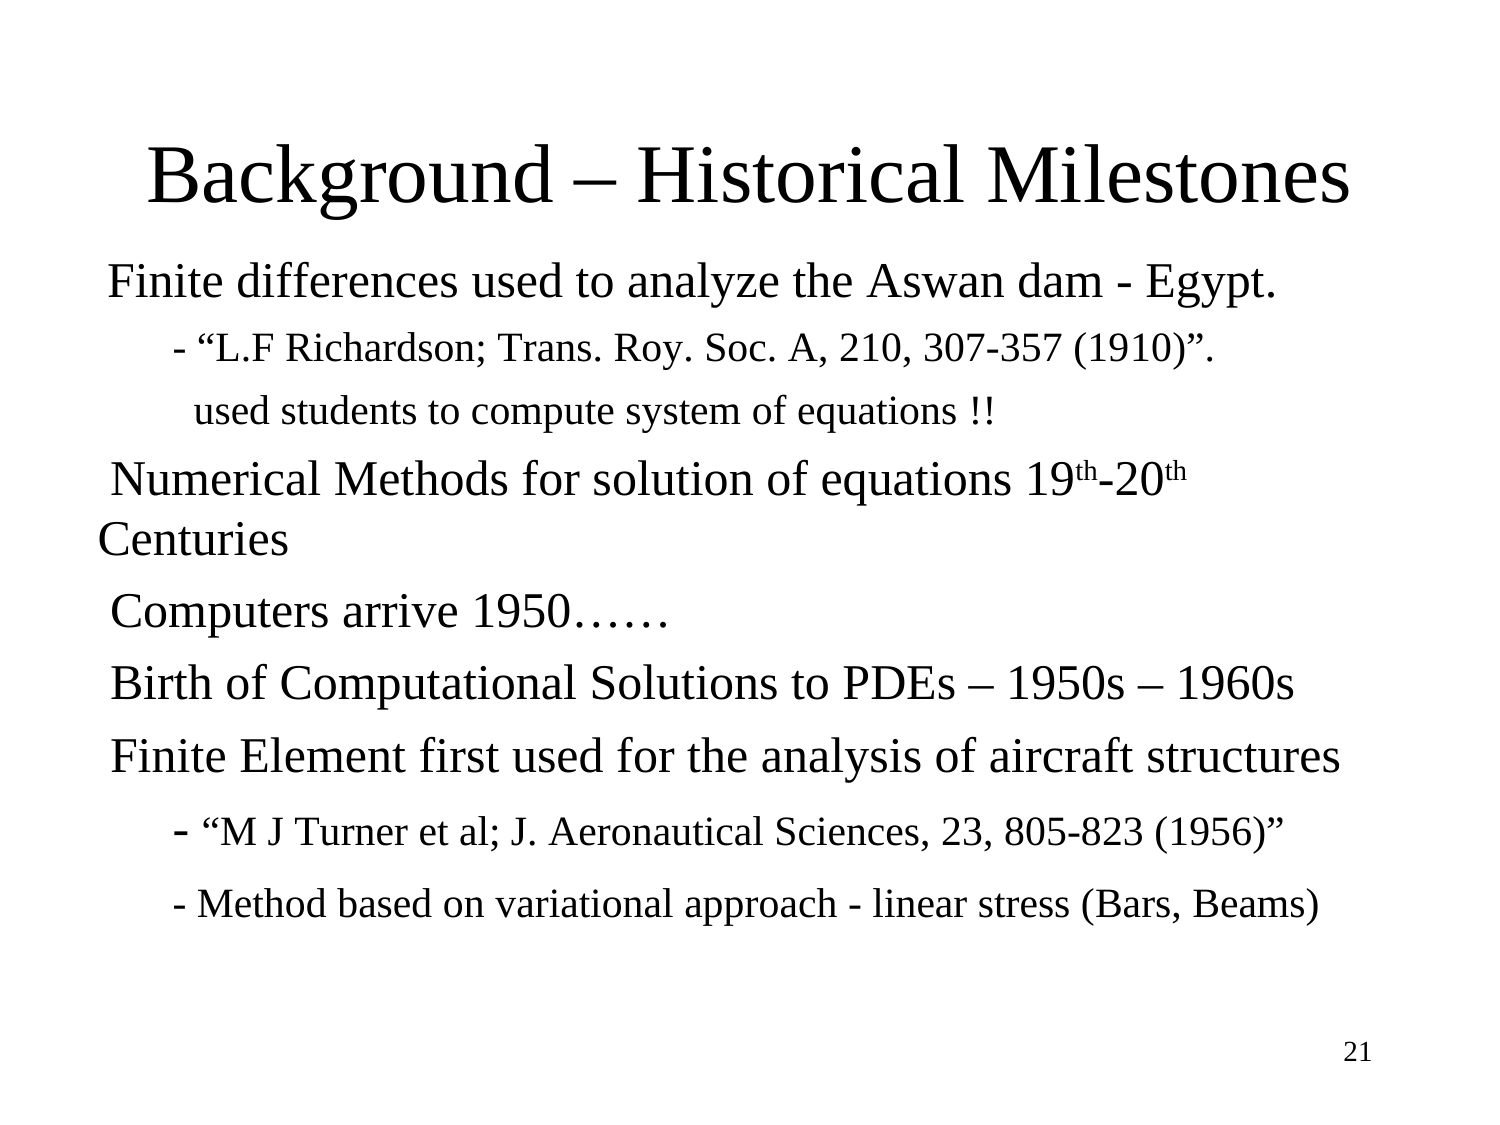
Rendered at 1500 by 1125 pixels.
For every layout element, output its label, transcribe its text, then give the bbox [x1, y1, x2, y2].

title Background – Historical Milestones [112, 99, 1388, 249]
text_box <number> [1074, 1025, 1388, 1101]
text_box Finite differences used to analyze the Aswan dam - Egypt. - “L.F Richardson; Trans. Roy. Soc. A, 210, 307-357 (1910)”. used students to compute system of equations !! Numerical Methods for solution of equations 19th-20th Centuries Computers arrive 1950…… Birth of Computational Solutions to PDEs – 1950s – 1960s Finite Element first used for the analysis of aircraft structures - “M J Turner et al; J. Aeronautical Sciences, 23, 805-823 (1956)” - Method based on variational approach - linear stress (Bars, Beams) [82, 240, 1398, 936]
